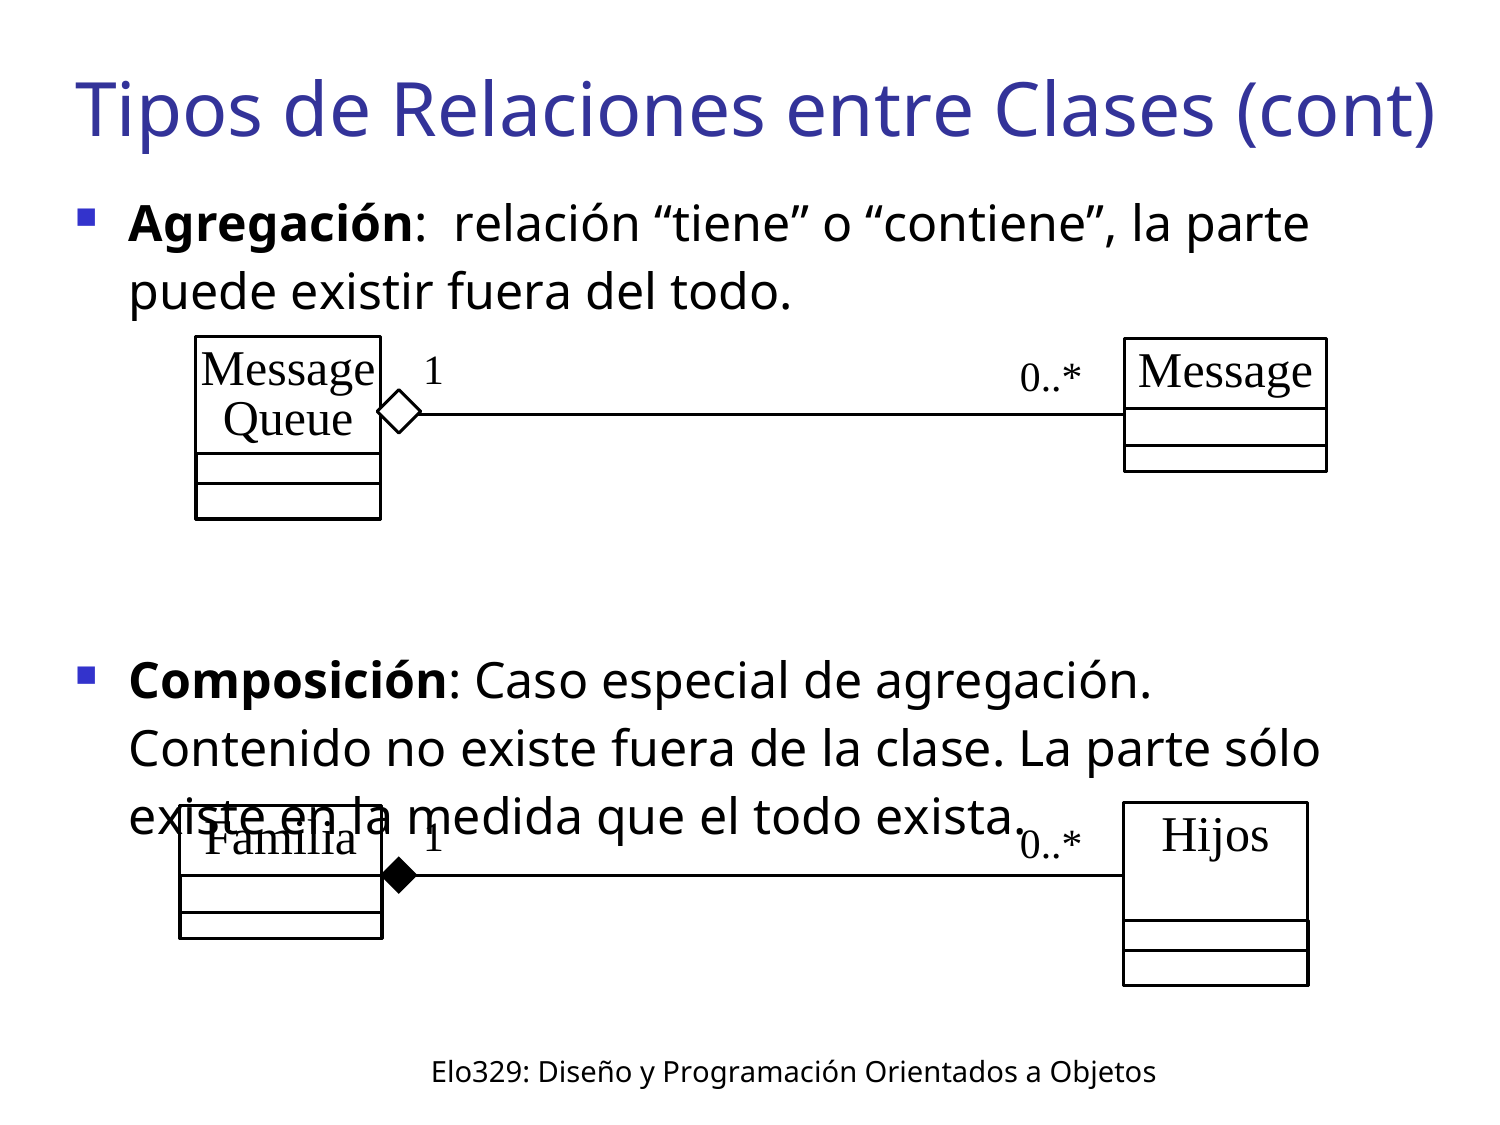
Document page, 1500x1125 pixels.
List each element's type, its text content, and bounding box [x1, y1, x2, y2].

text_box 1 [408, 810, 628, 876]
text_box Message [1124, 338, 1327, 407]
list Agregación: relación “tiene” o “contiene”, la parte puede existir fuera del todo. Composición: Caso especial de agregación. Contenido no existe fuera de la clase. La parte sólo existe en la medida que el todo exista. [75, 187, 1398, 1020]
text_box 0..* [1005, 350, 1225, 416]
text_box [377, 389, 421, 434]
text_box Hijos [1123, 802, 1308, 919]
text_box Familia [182, 877, 381, 937]
title Tipos de Relaciones entre Clases (cont) [75, 25, 1449, 188]
text_box Message Queue [195, 336, 381, 452]
text_box Message Queue [198, 455, 379, 518]
text_box Message [1126, 410, 1325, 470]
text_box Hijos [1125, 922, 1307, 984]
text_box 0..* [1005, 817, 1225, 883]
text_box Familia [179, 805, 382, 874]
text_box 1 [408, 343, 628, 409]
